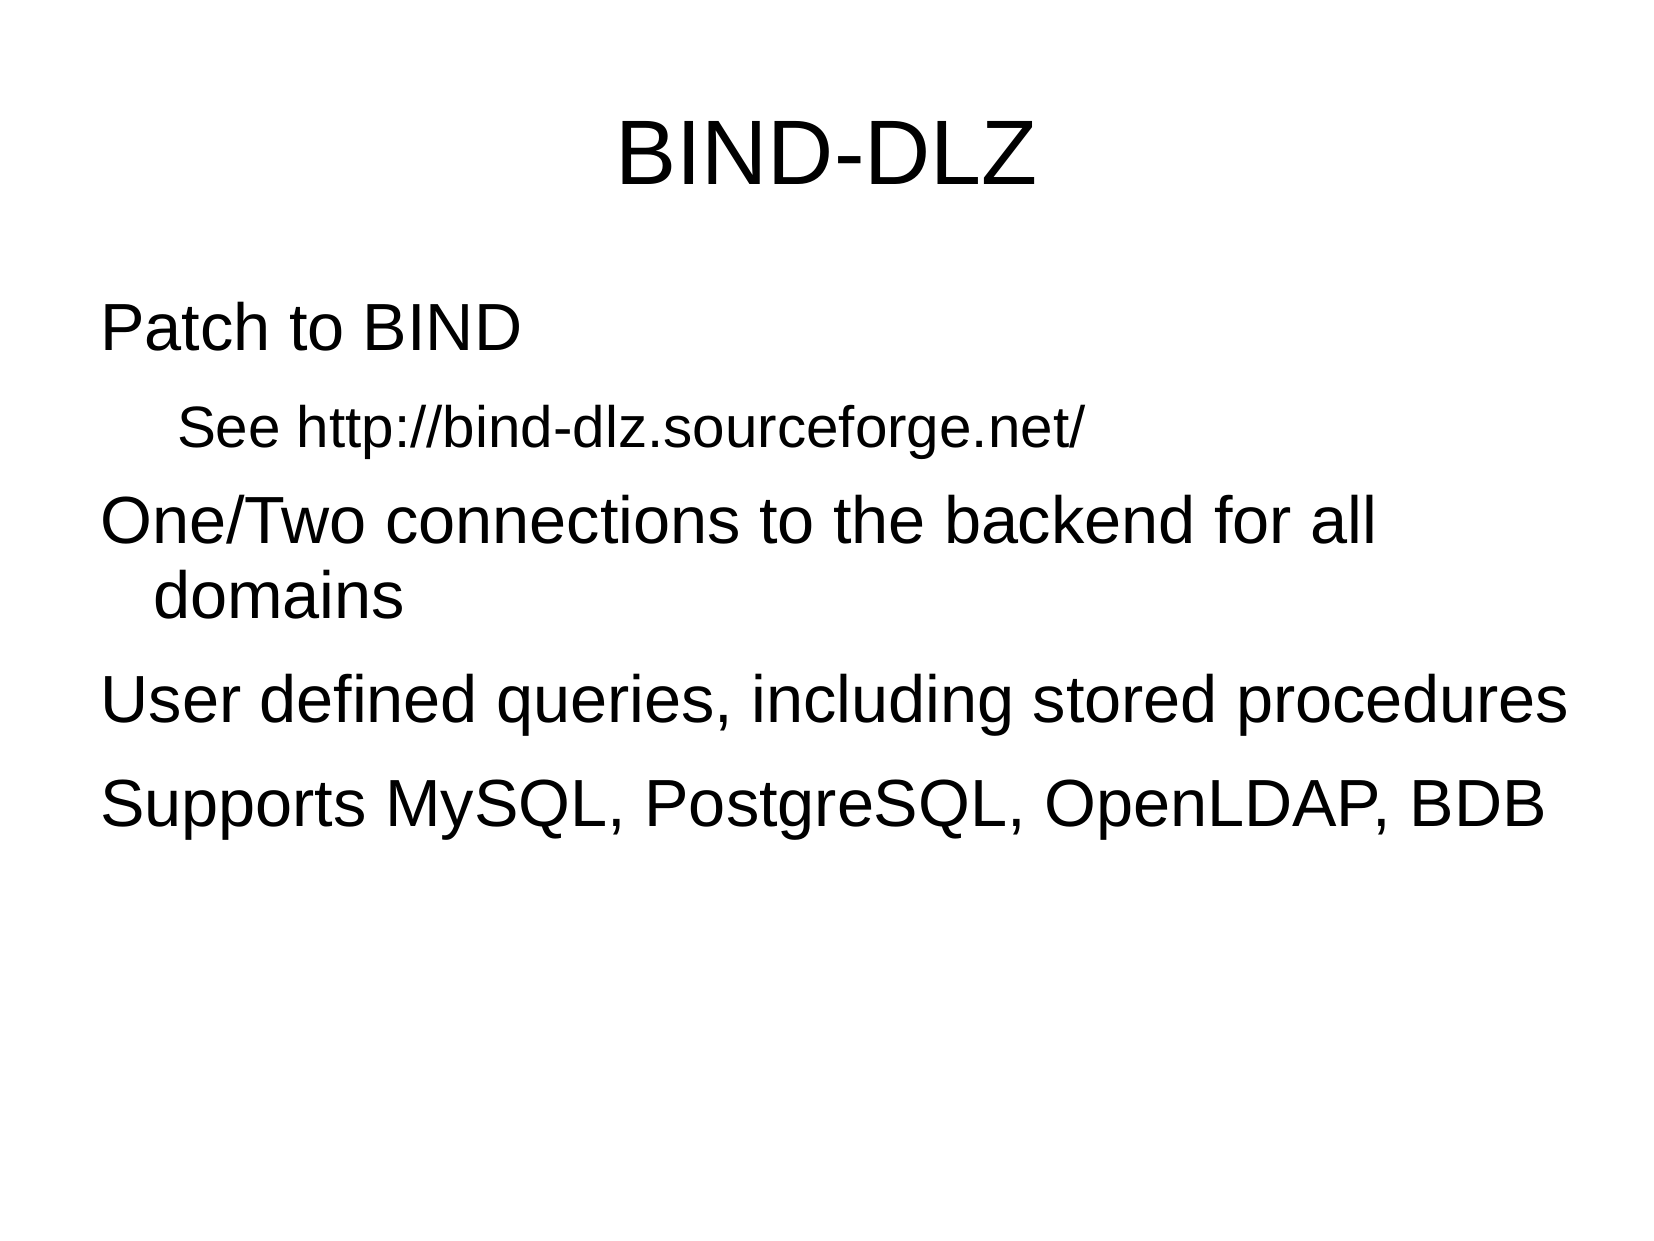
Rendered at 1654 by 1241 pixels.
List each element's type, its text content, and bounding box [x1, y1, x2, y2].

list Patch to BIND See http://bind-dlz.sourceforge.net/ One/Two connections to the backend for all domains User defined queries, including stored procedures Supports MySQL, PostgreSQL, OpenLDAP, BDB [82, 290, 1571, 1094]
title BIND-DLZ [82, 56, 1571, 250]
